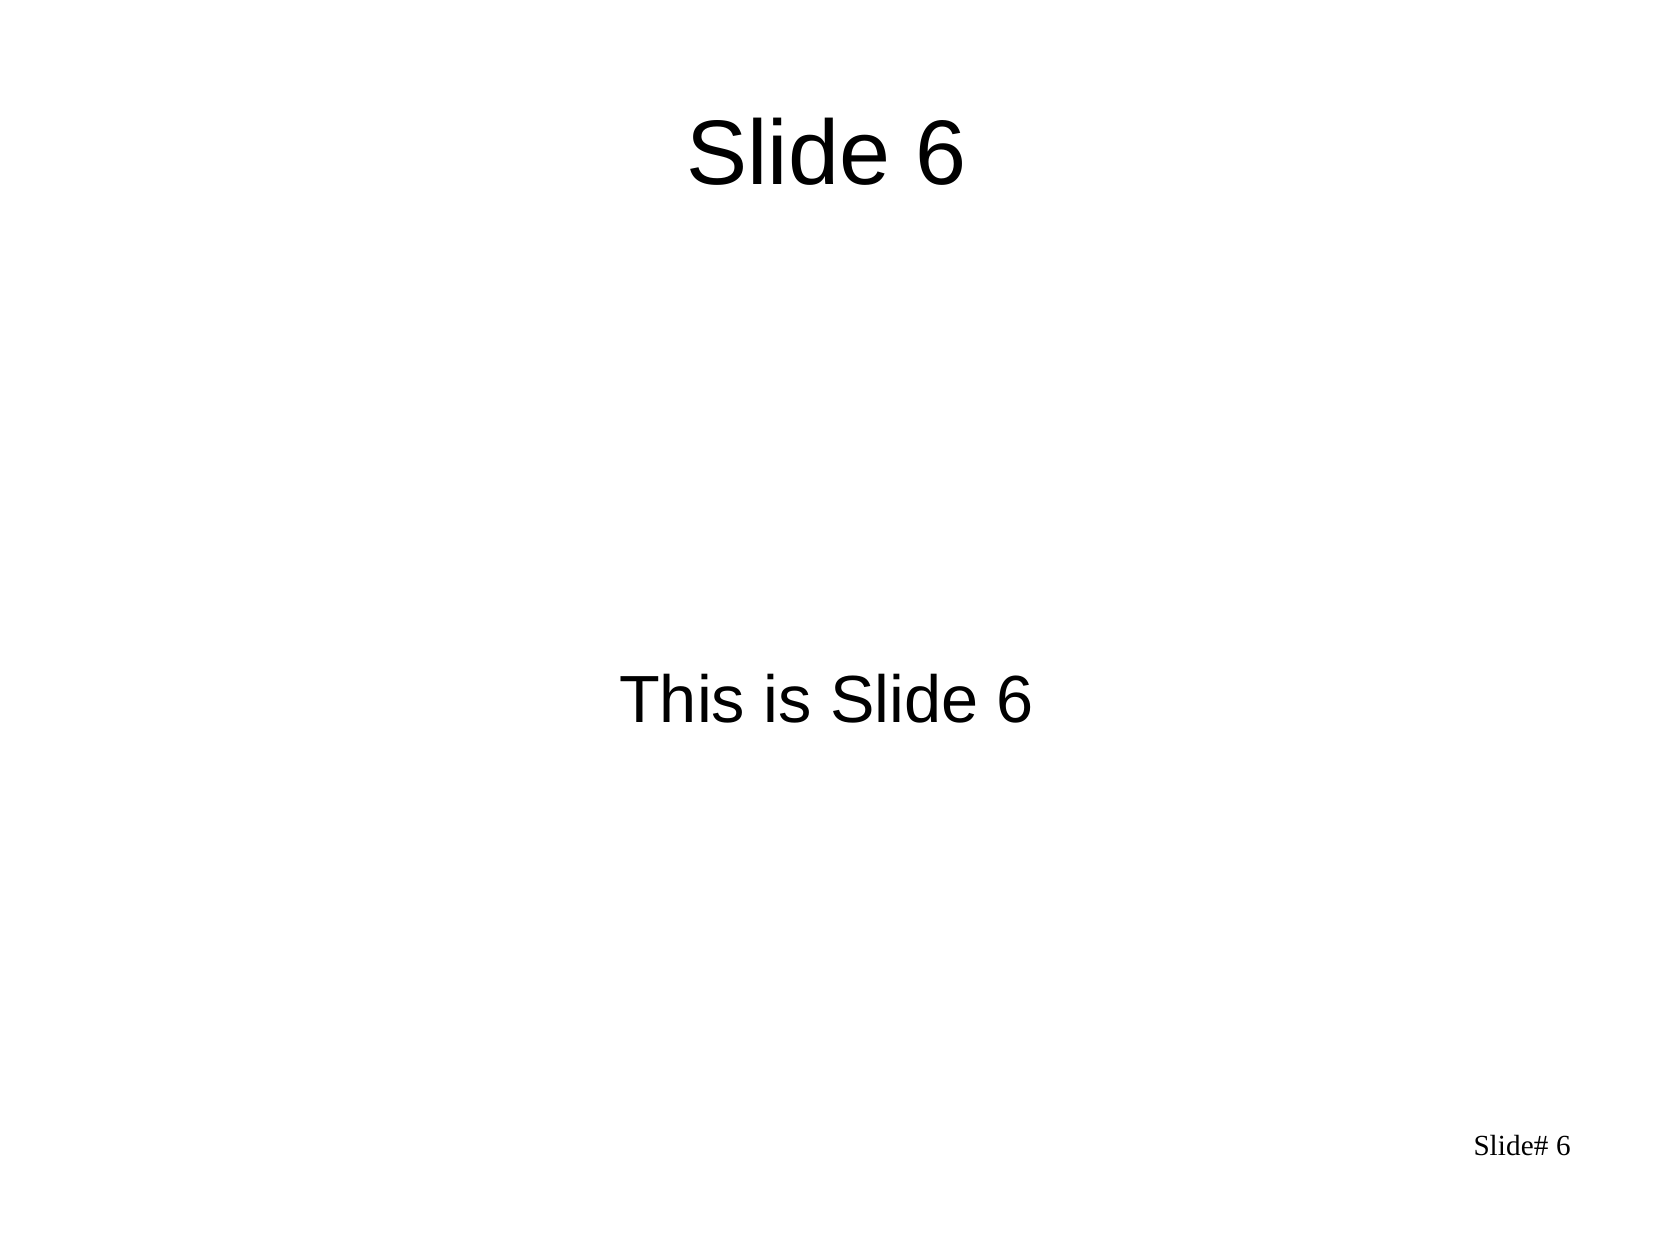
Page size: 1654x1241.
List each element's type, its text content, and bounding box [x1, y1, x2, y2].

subtitle This is Slide 6 [82, 290, 1571, 1109]
title Slide 6 [82, 49, 1571, 257]
